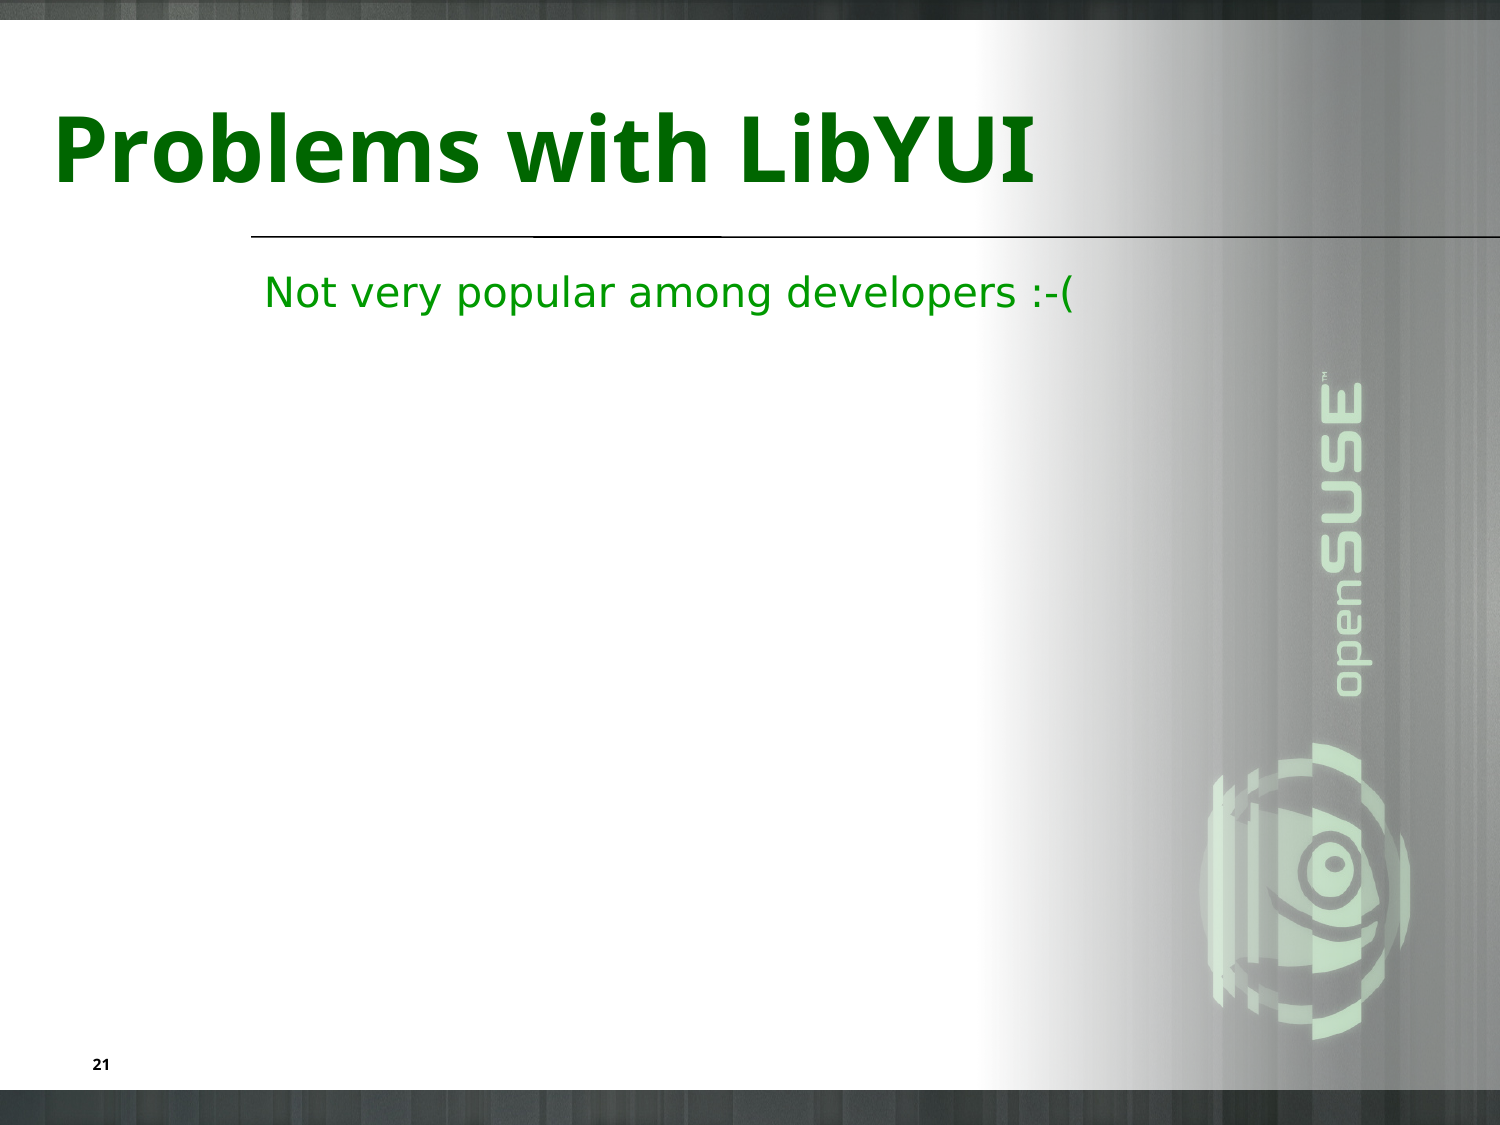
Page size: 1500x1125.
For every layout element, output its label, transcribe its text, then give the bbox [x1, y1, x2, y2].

picture [0, 0, 1500, 1125]
list Not very popular among developers :-( [250, 269, 1463, 1013]
title Problems with LibYUI [51, 68, 1447, 232]
